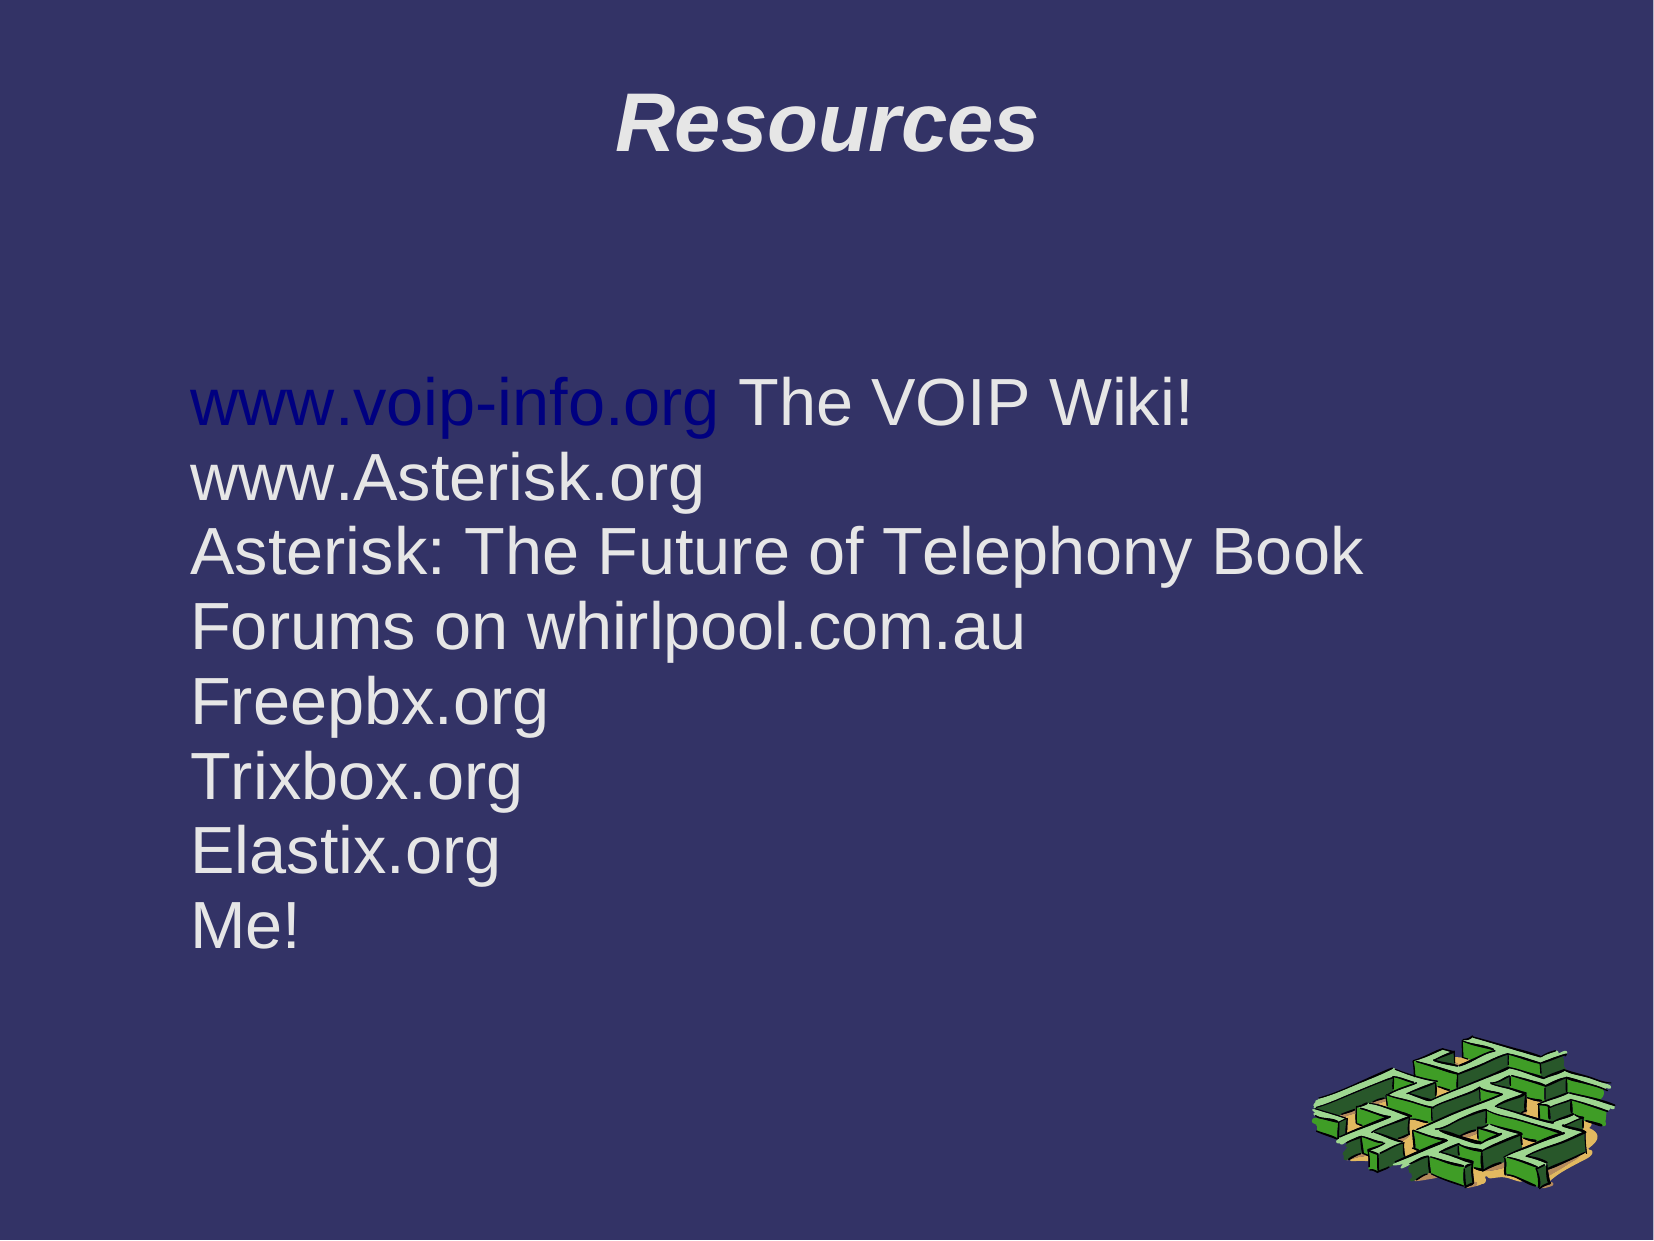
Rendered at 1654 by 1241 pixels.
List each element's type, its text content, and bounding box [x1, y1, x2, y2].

title Resources [121, 19, 1534, 227]
list www.voip-info.org The VOIP Wiki! www.Asterisk.org Asterisk: The Future of Telephony Book Forums on whirlpool.com.au Freepbx.org Trixbox.org Elastix.org Me! [178, 364, 1570, 1147]
